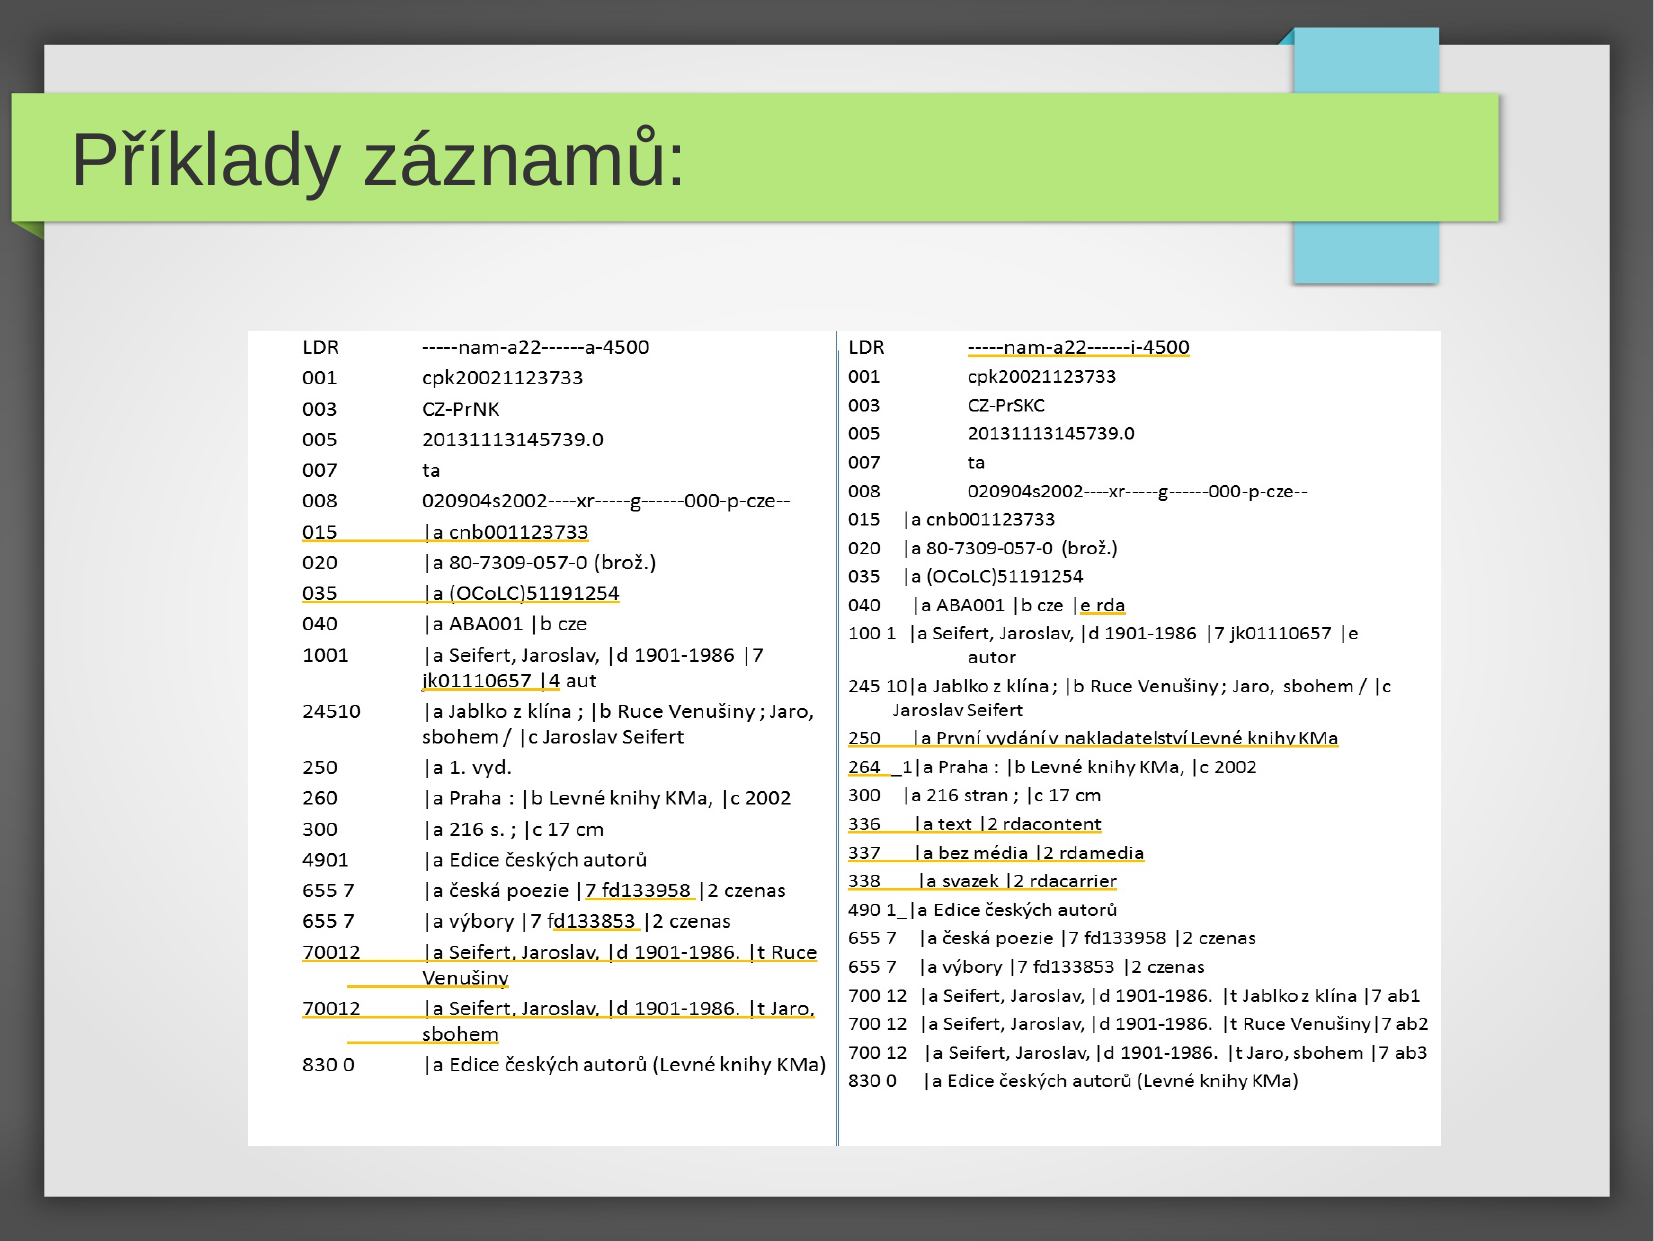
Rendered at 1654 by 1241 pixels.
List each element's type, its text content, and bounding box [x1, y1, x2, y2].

title Příklady záznamů: [70, 106, 1229, 213]
picture [0, 0, 1654, 1241]
